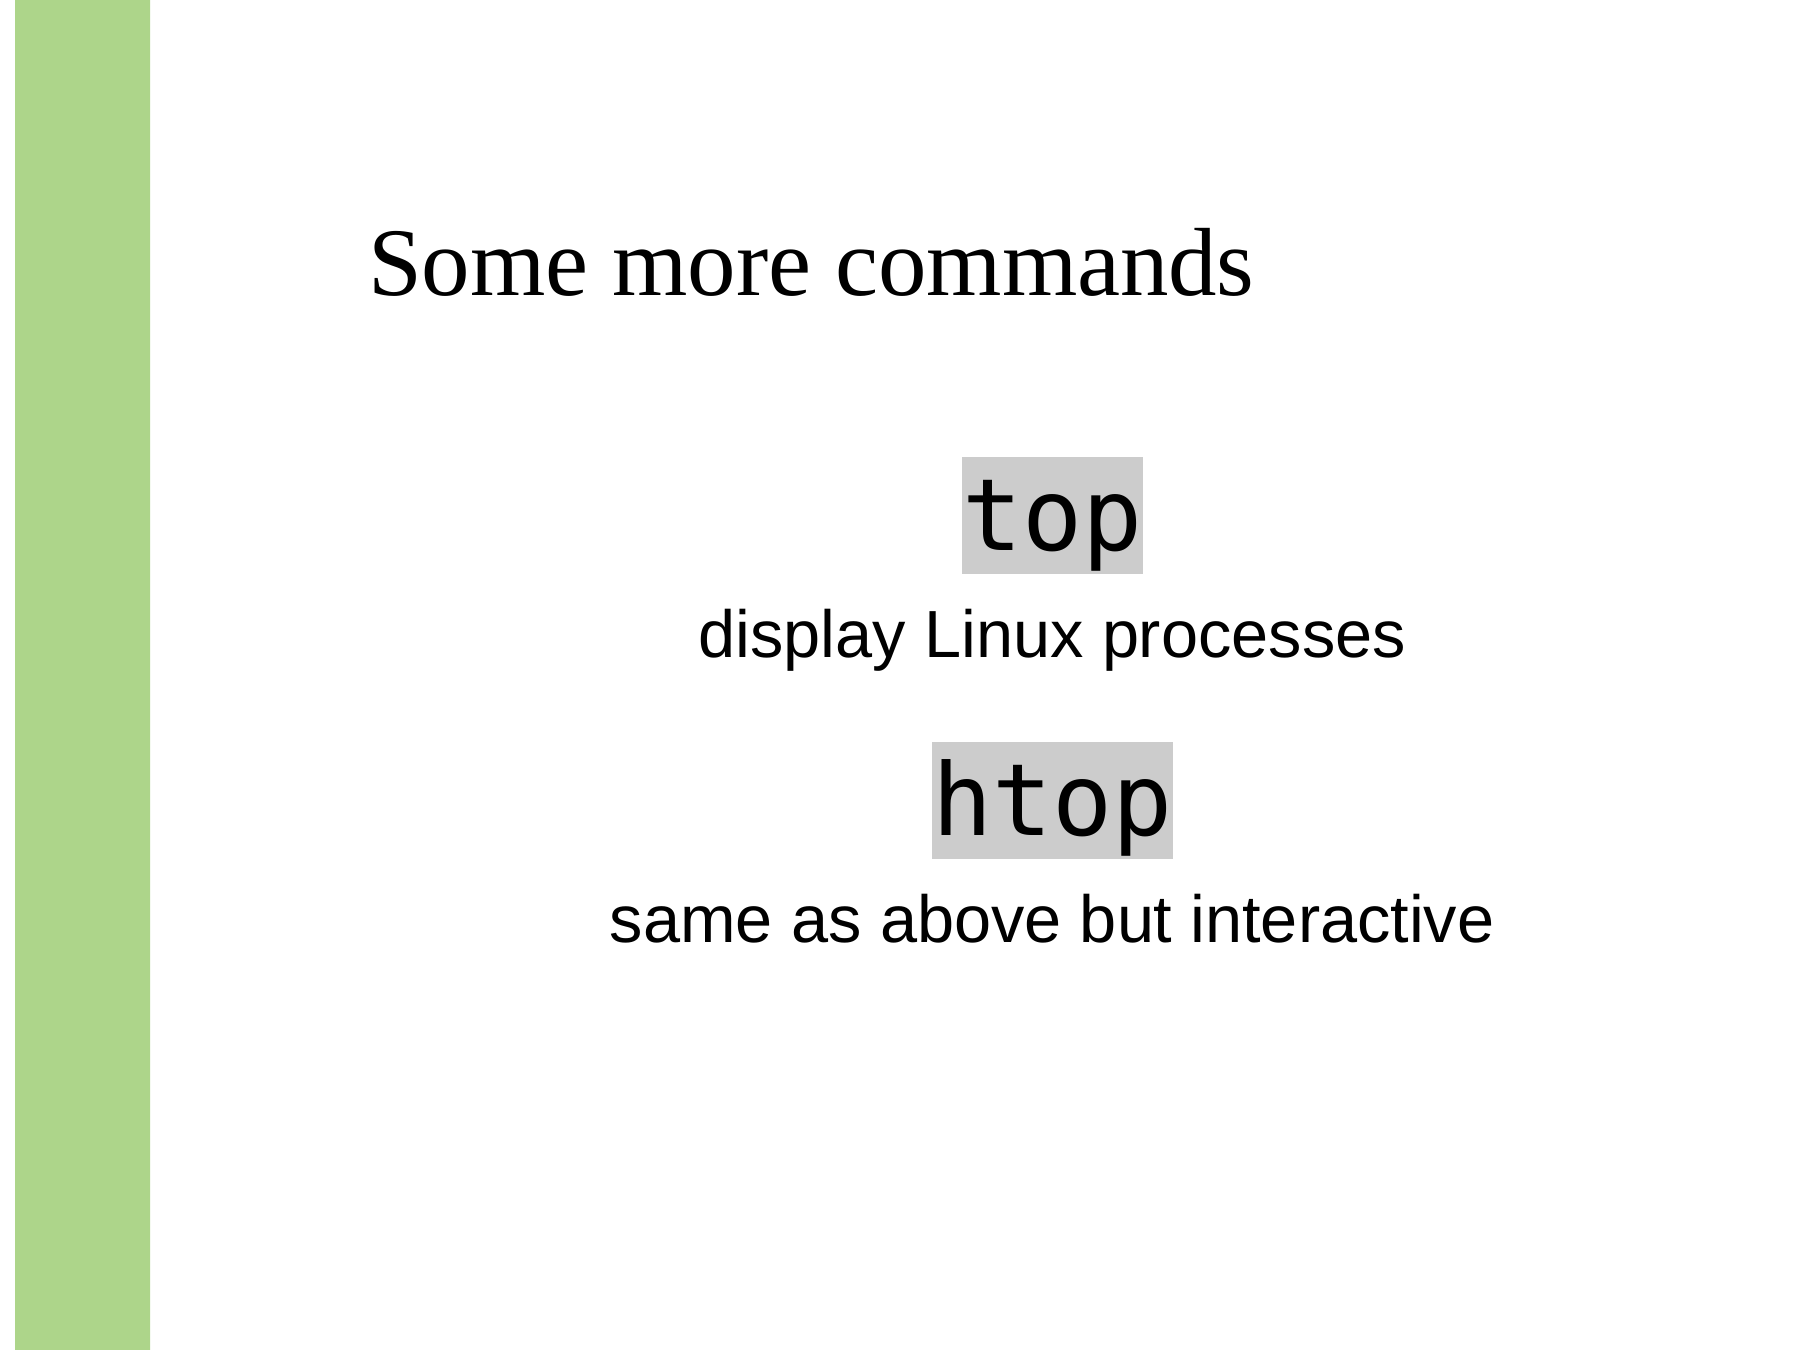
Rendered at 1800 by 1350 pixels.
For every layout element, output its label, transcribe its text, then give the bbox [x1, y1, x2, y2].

subtitle Some more commands [368, 101, 1531, 424]
text_box top display Linux processes [360, 449, 1711, 735]
text_box htop same as above but interactive [360, 735, 1711, 1350]
